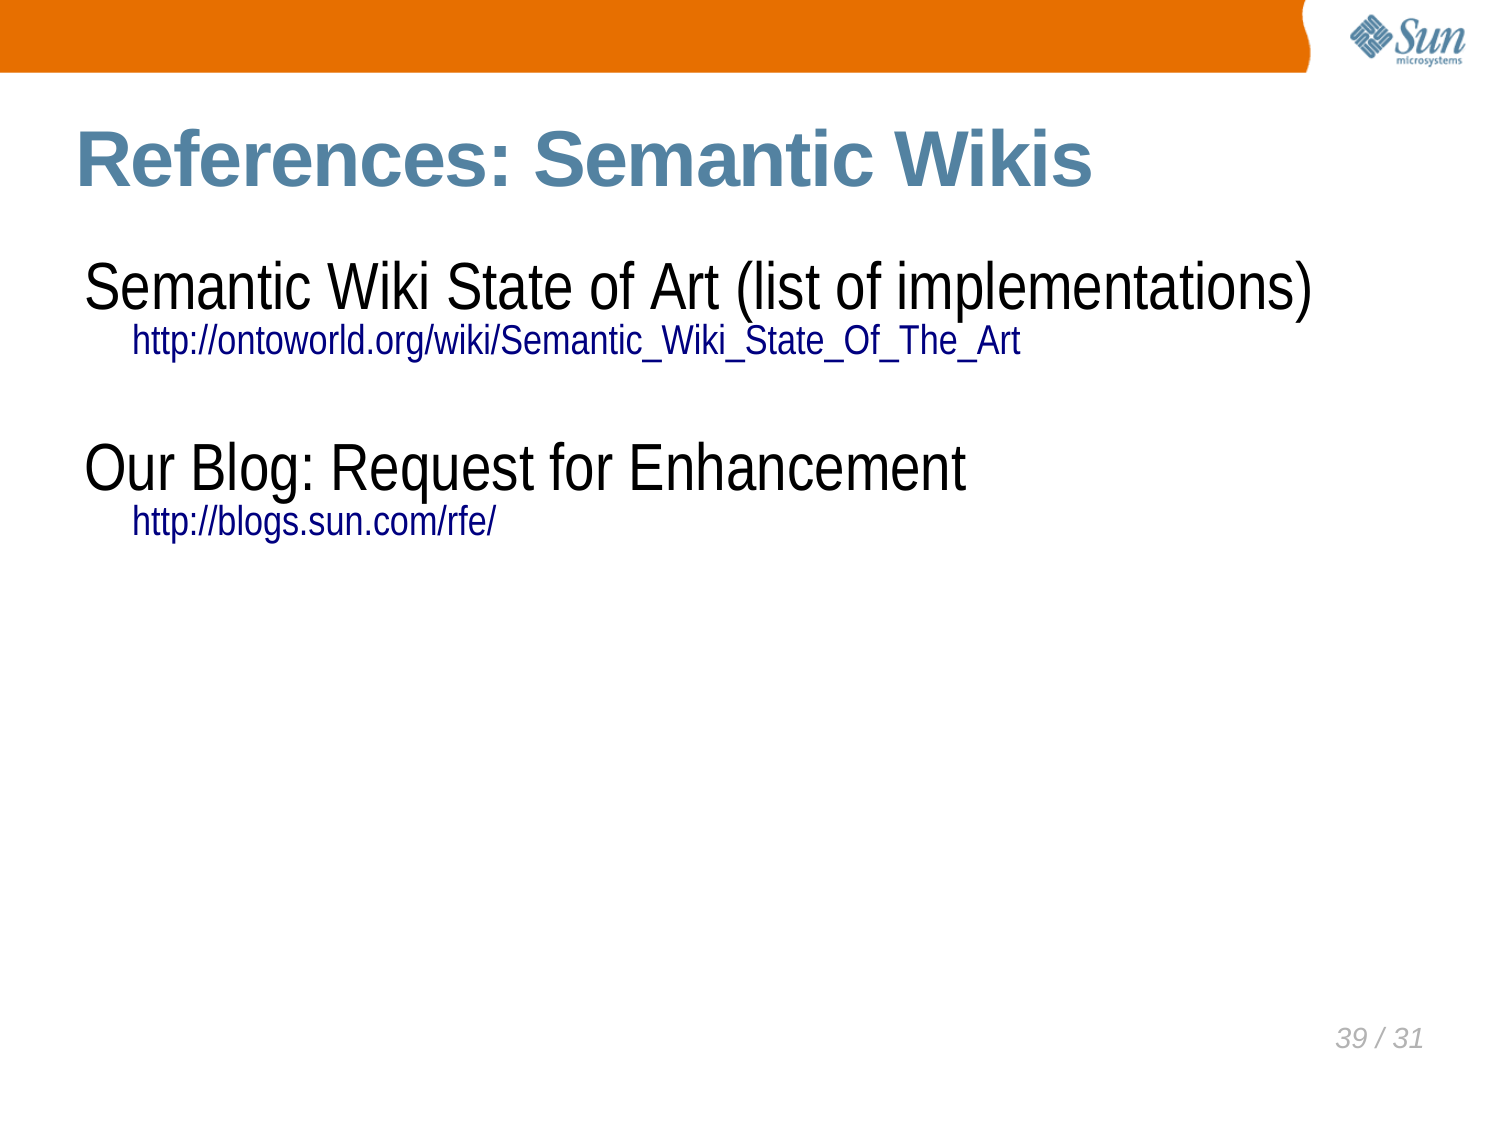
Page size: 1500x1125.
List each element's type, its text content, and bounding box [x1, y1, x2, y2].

title References: Semantic Wikis [75, 122, 1438, 228]
picture [0, 0, 1500, 75]
list Semantic Wiki State of Art (list of implementations) http://ontoworld.org/wiki/Semantic_Wiki_State_Of_The_Art Our Blog: Request for Enhancement http://blogs.sun.com/rfe/ [64, 257, 1402, 1017]
